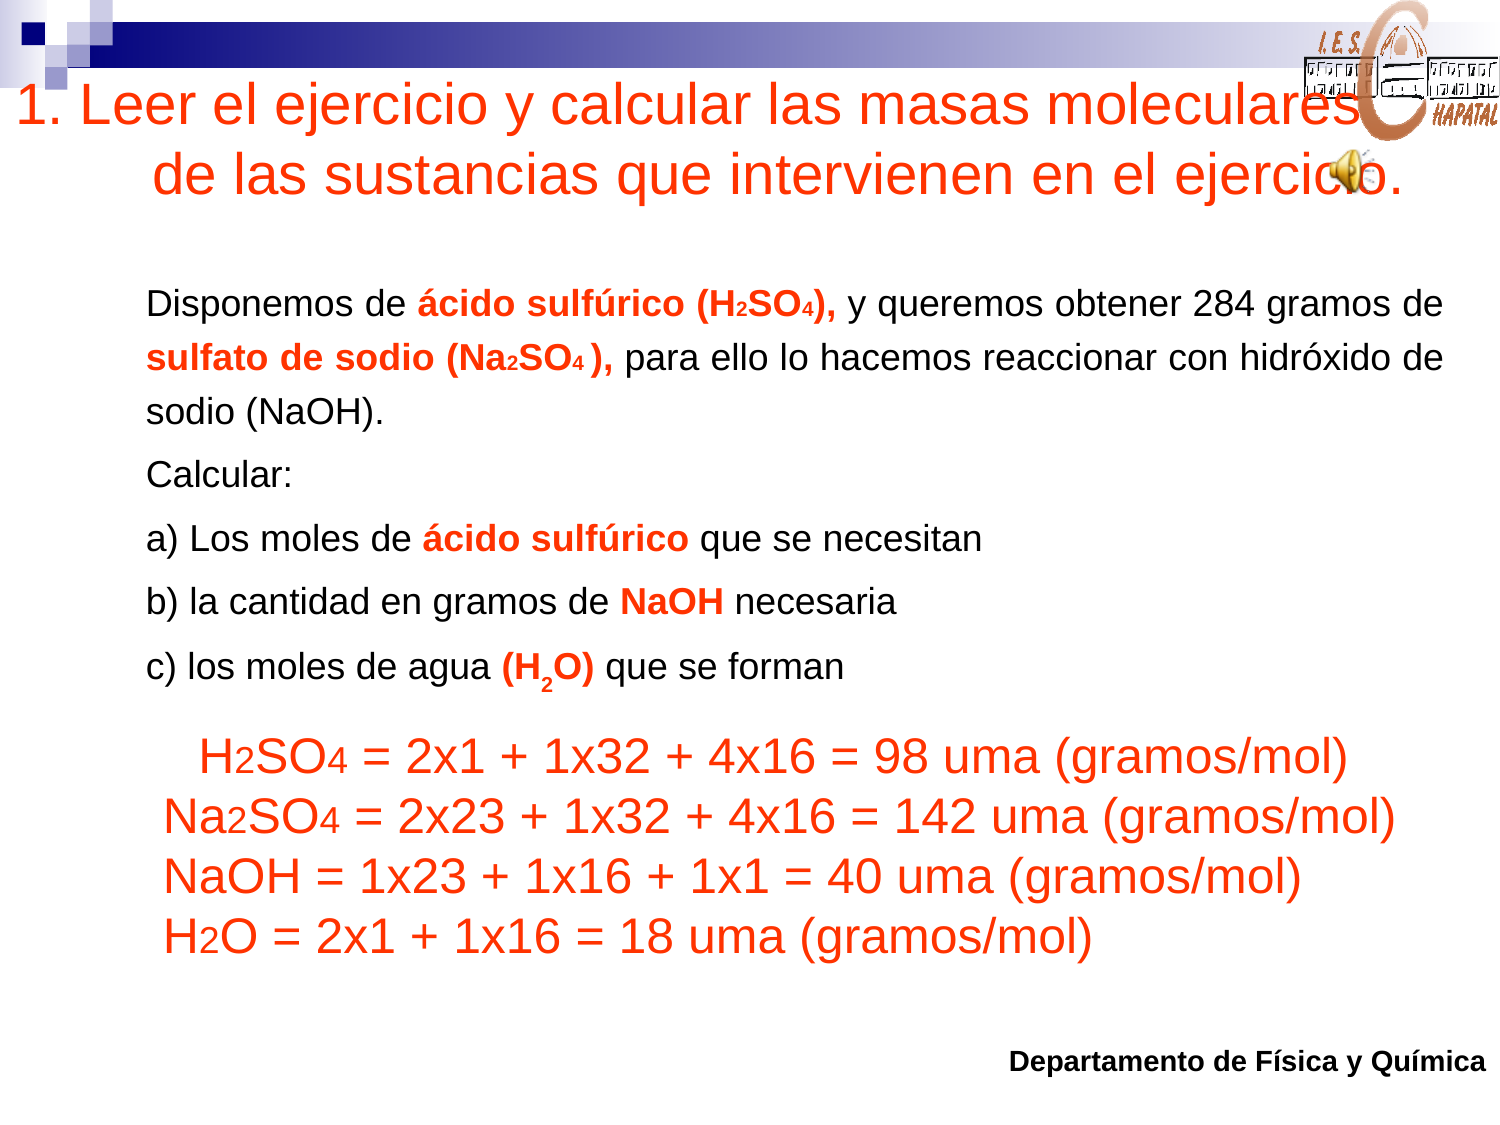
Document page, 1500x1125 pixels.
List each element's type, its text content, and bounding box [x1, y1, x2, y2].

picture [1304, 0, 1500, 141]
picture [1328, 148, 1379, 199]
text_box Disponemos de ácido sulfúrico (H2SO4), y queremos obtener 284 gramos de sulfato de sodio (Na2SO4 ), para ello lo hacemos reaccionar con hidróxido de sodio (NaOH). Calcular: a) Los moles de ácido sulfúrico que se necesitan b) la cantidad en gramos de NaOH necesaria c) los moles de agua (H2O) que se forman [74, 262, 1459, 693]
text_box H2SO4 = 2x1 + 1x32 + 4x16 = 98 uma (gramos/mol) Na2SO4 = 2x23 + 1x32 + 4x16 = 142 uma (gramos/mol) NaOH = 1x23 + 1x16 + 1x1 = 40 uma (gramos/mol) H2O = 2x1 + 1x16 = 18 uma (gramos/mol) [148, 716, 1413, 972]
title 1. Leer el ejercicio y calcular las masas moleculares de las sustancias que intervienen en el ejercicio. [0, 42, 1459, 231]
